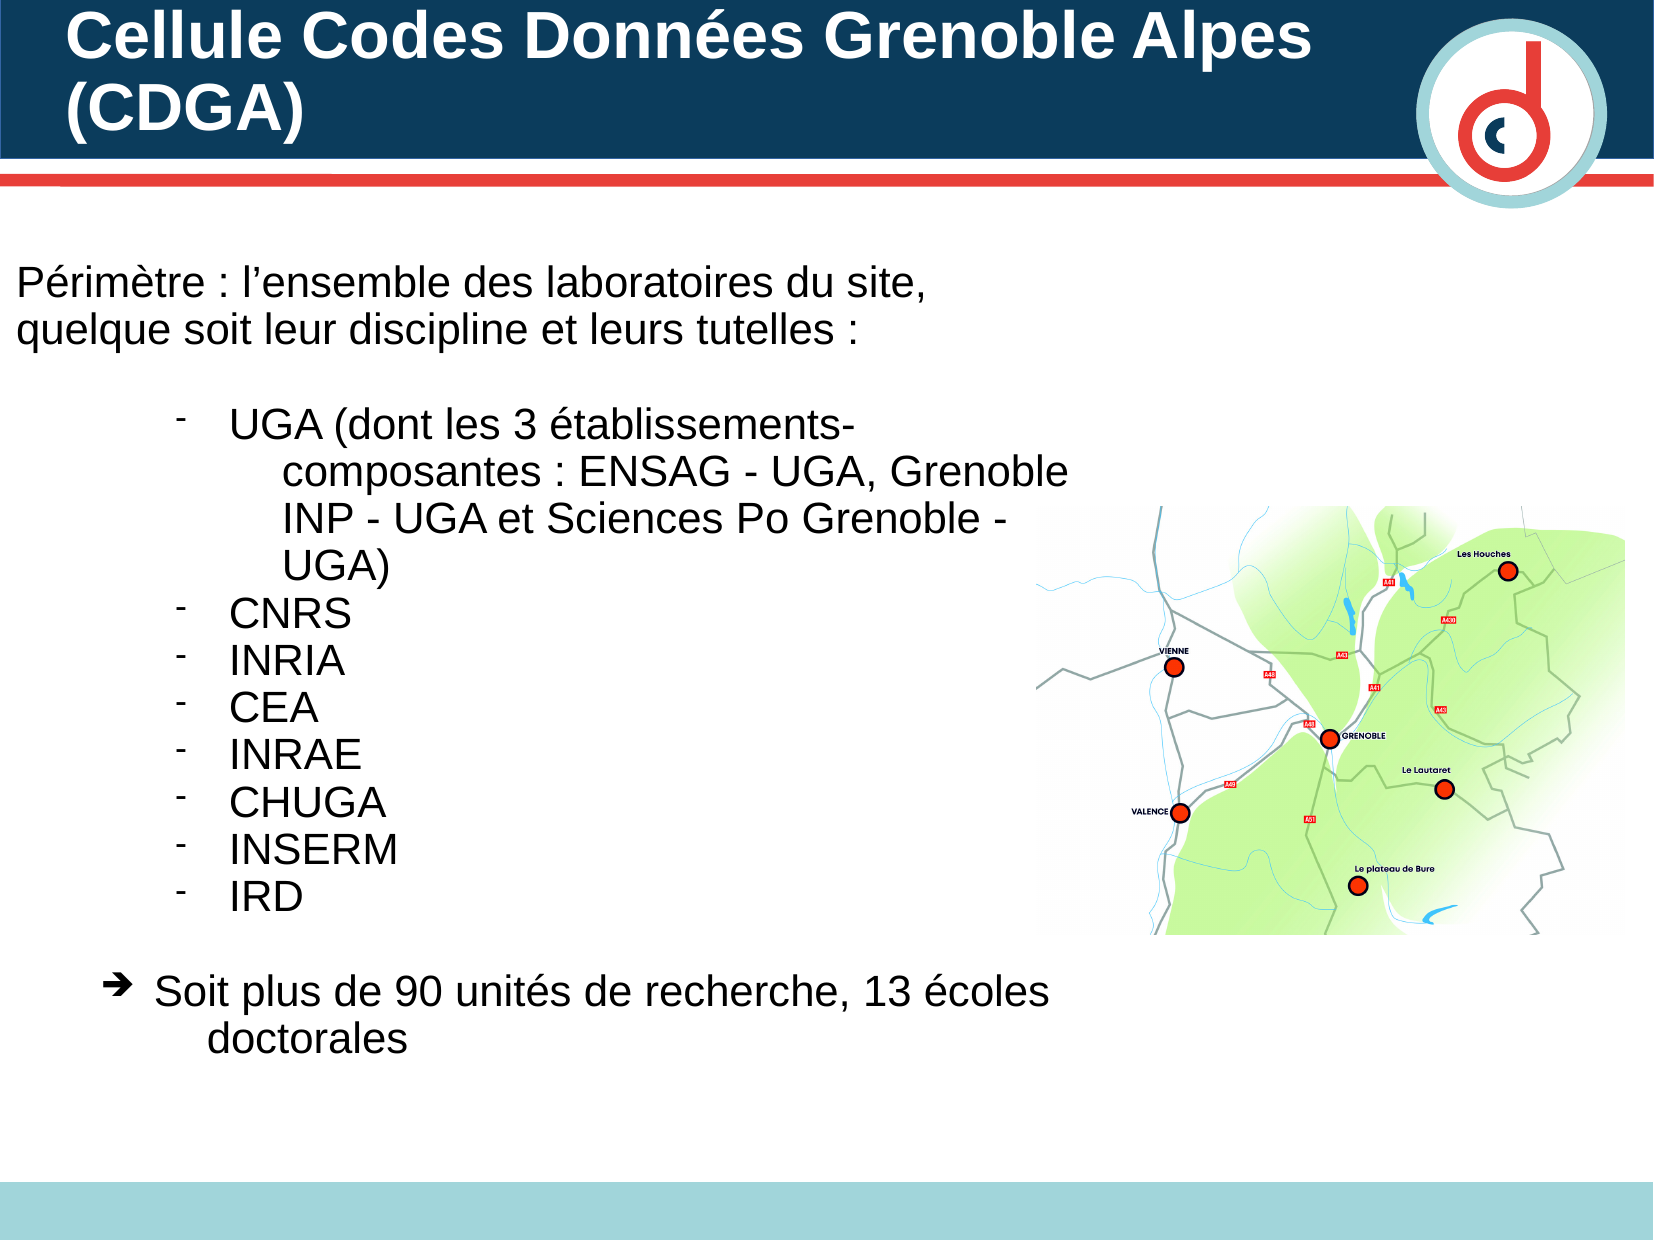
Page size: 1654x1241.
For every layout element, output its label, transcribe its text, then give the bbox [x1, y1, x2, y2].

picture [1036, 506, 1625, 935]
text_box Cellule Codes Données Grenoble Alpes (CDGA) [65, 0, 1506, 147]
text_box Périmètre : l’ensemble des laboratoires du site, quelque soit leur discipline et leurs tutelles : UGA (dont les 3 établissements-composantes : ENSAG - UGA, Grenoble INP - UGA et Sciences Po Grenoble - UGA) CNRS INRIA CEA INRAE CHUGA INSERM IRD Soit plus de 90 unités de recherche, 13 écoles doctorales [0, 199, 1109, 1145]
